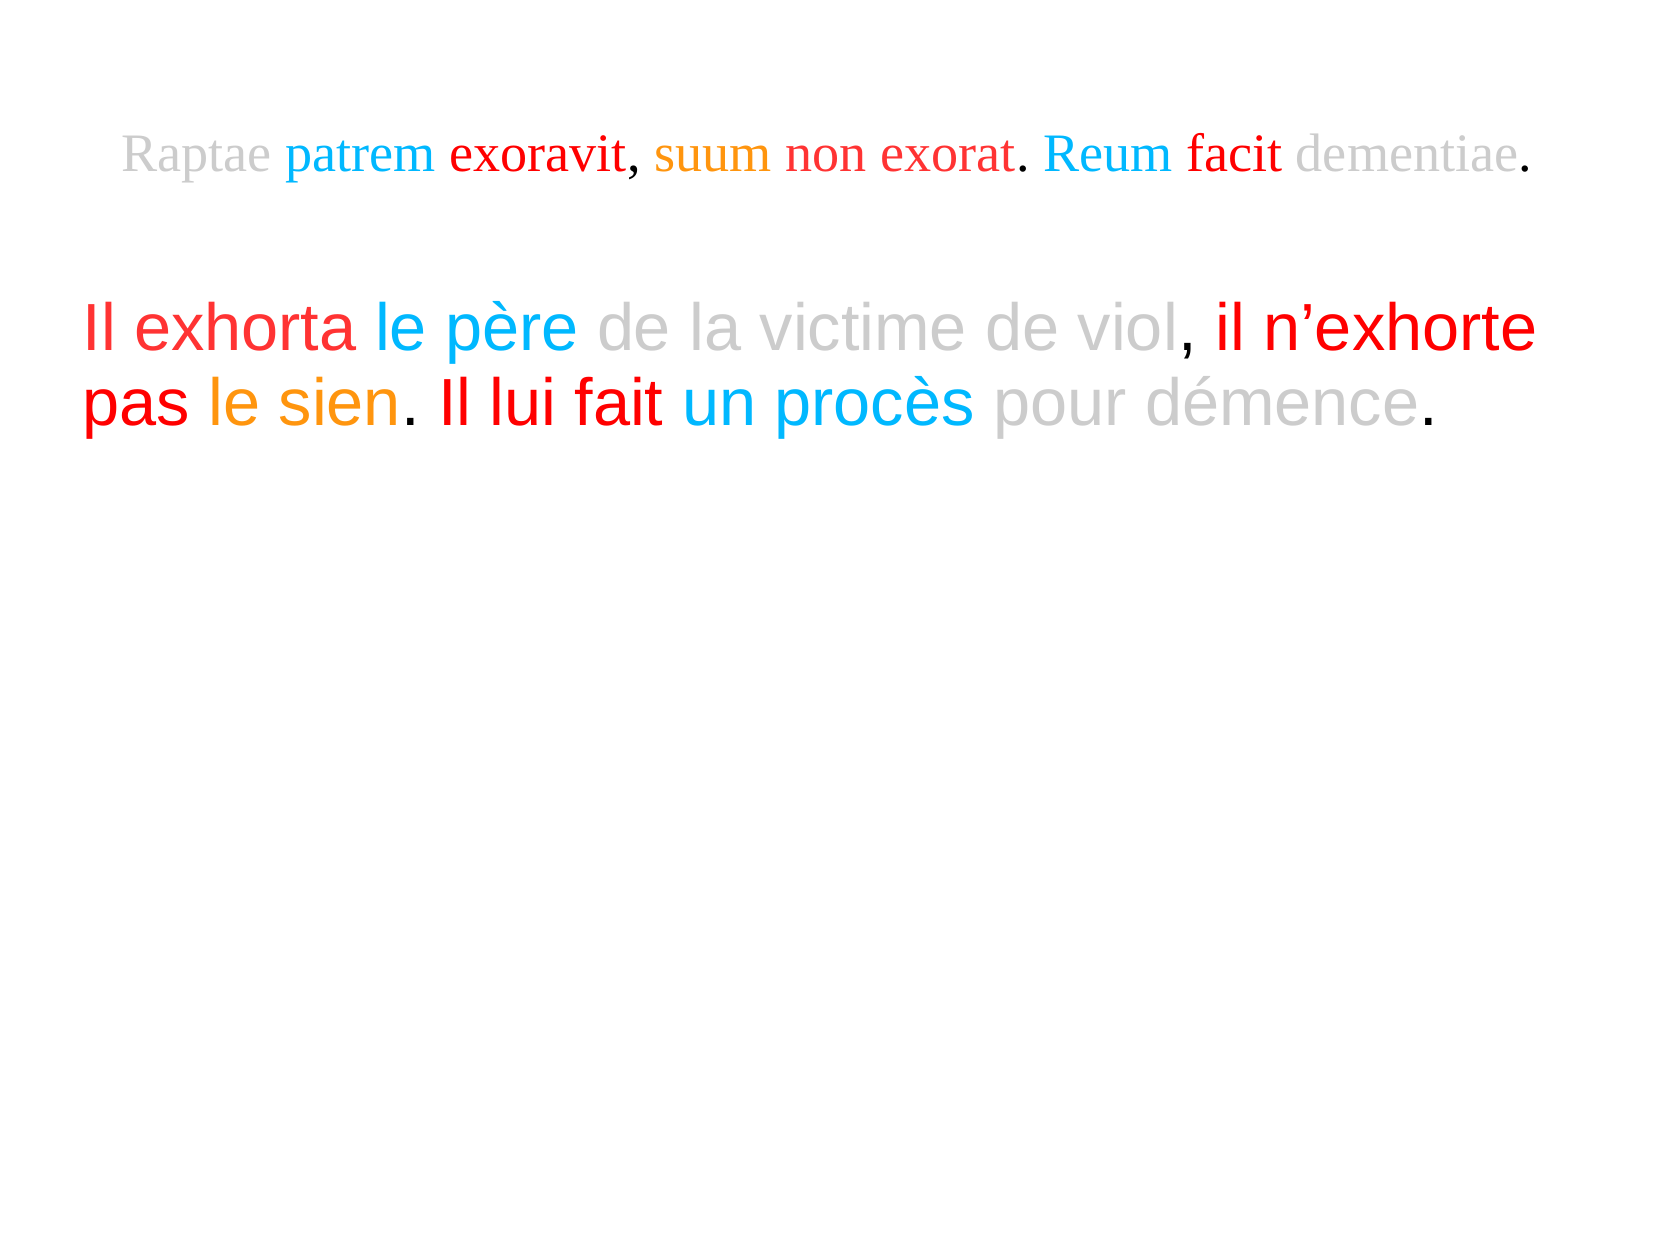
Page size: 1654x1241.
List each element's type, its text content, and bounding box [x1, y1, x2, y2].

list Il exhorta le père de la victime de viol, il n’exhorte pas le sien. Il lui fait un procès pour démence. [82, 290, 1571, 1010]
title Raptae patrem exoravit, suum non exorat. Reum facit dementiae. [82, 49, 1571, 257]
